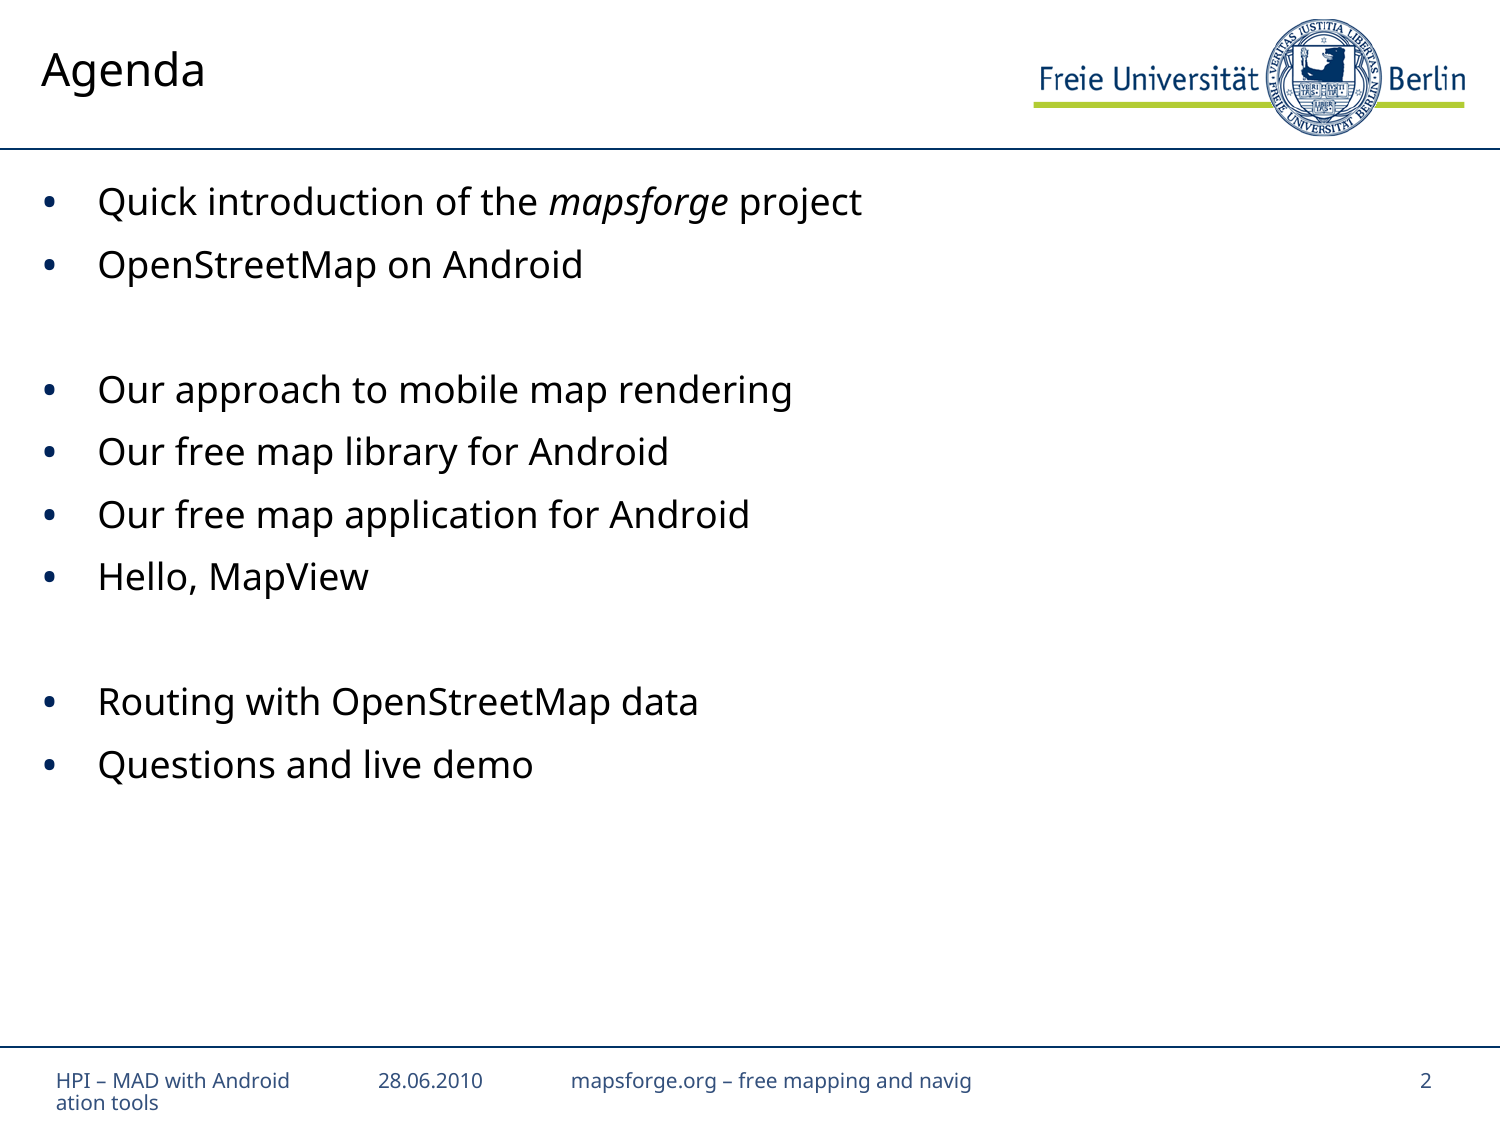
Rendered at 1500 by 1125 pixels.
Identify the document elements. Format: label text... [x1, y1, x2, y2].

picture [1033, 19, 1470, 137]
title Agenda [41, 0, 1016, 138]
list Quick introduction of the mapsforge project OpenStreetMap on Android Our approach to mobile map rendering Our free map library for Android Our free map application for Android Hello, MapView Routing with OpenStreetMap data Questions and live demo [41, 175, 1447, 919]
